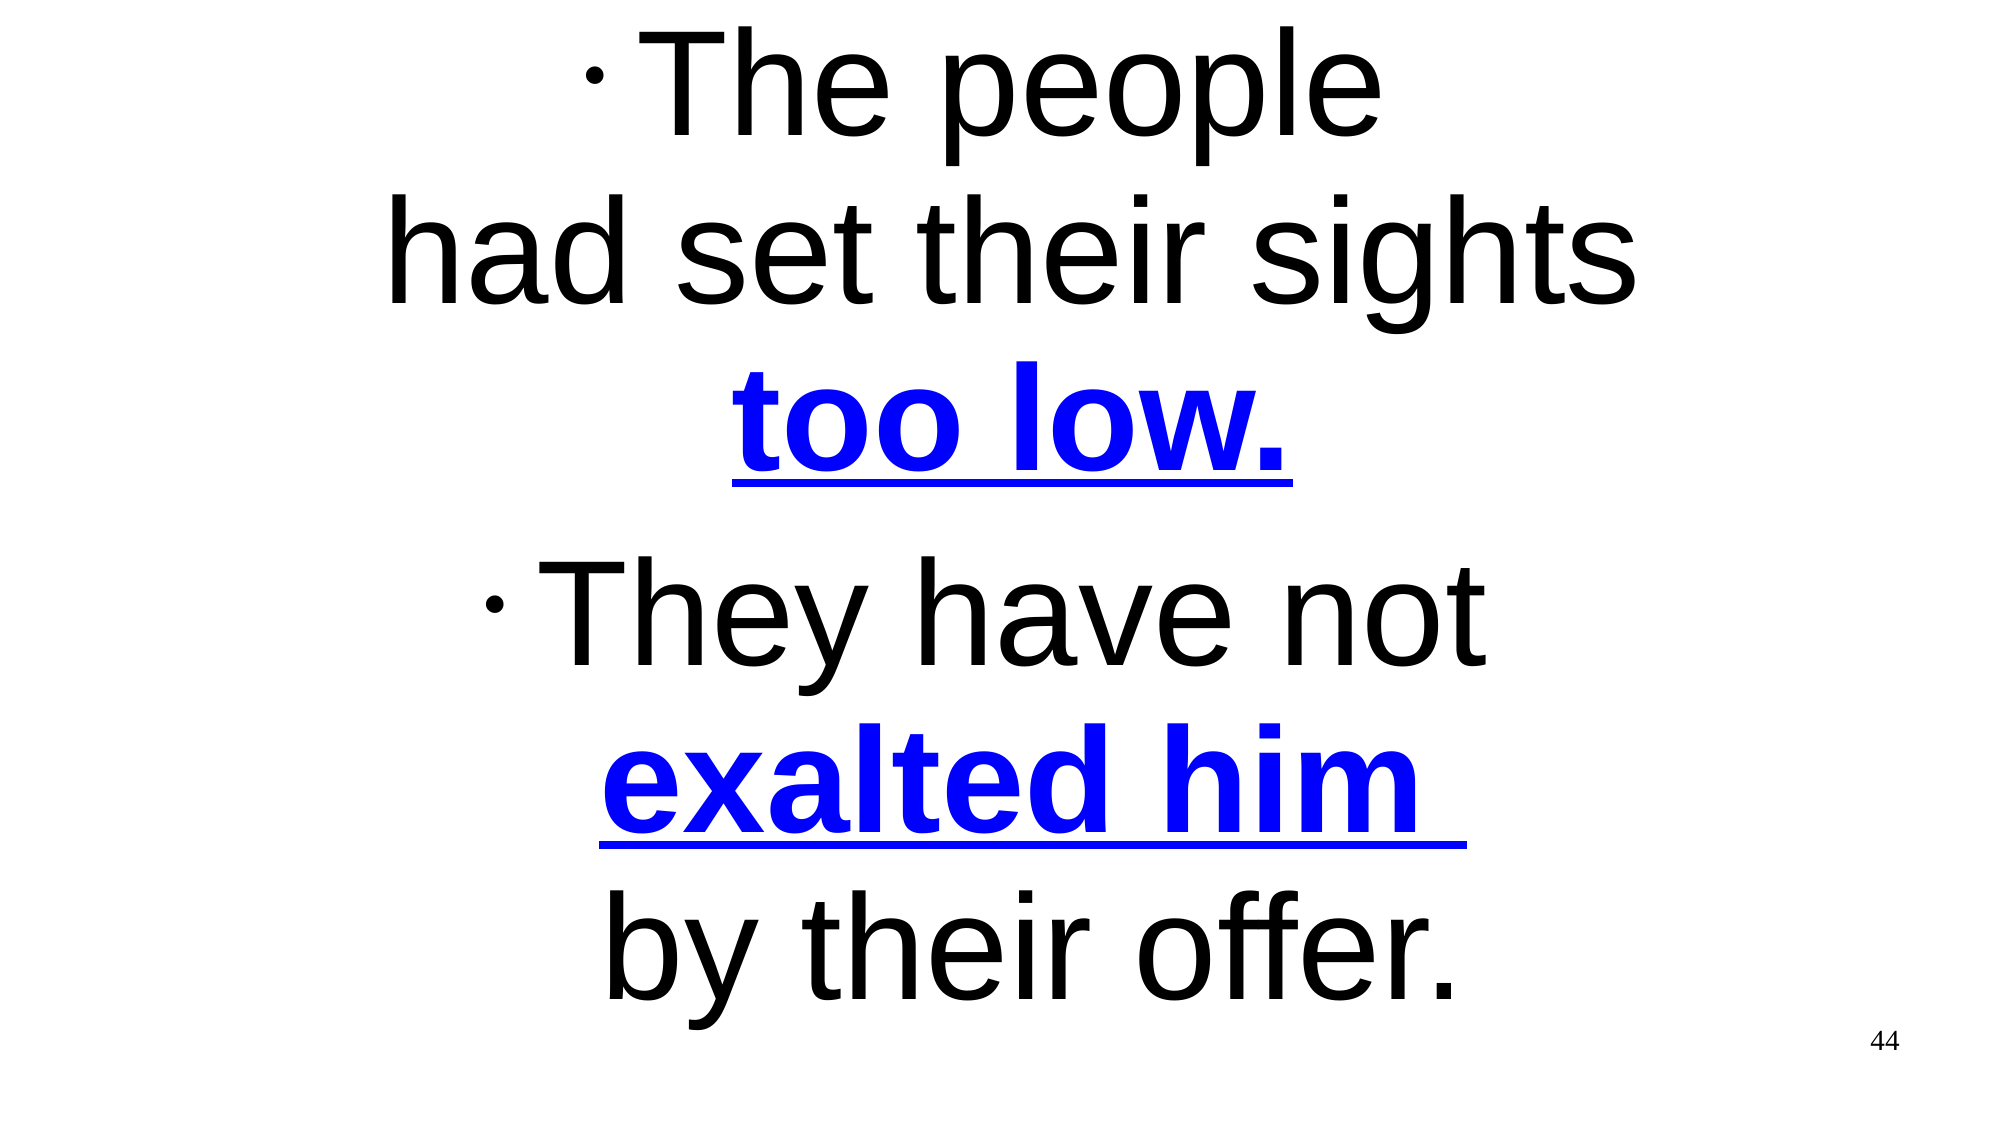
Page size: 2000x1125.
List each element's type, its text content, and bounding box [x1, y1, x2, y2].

list The people had set their sights too low. They have not exalted him by their offer. [0, 0, 1996, 1123]
